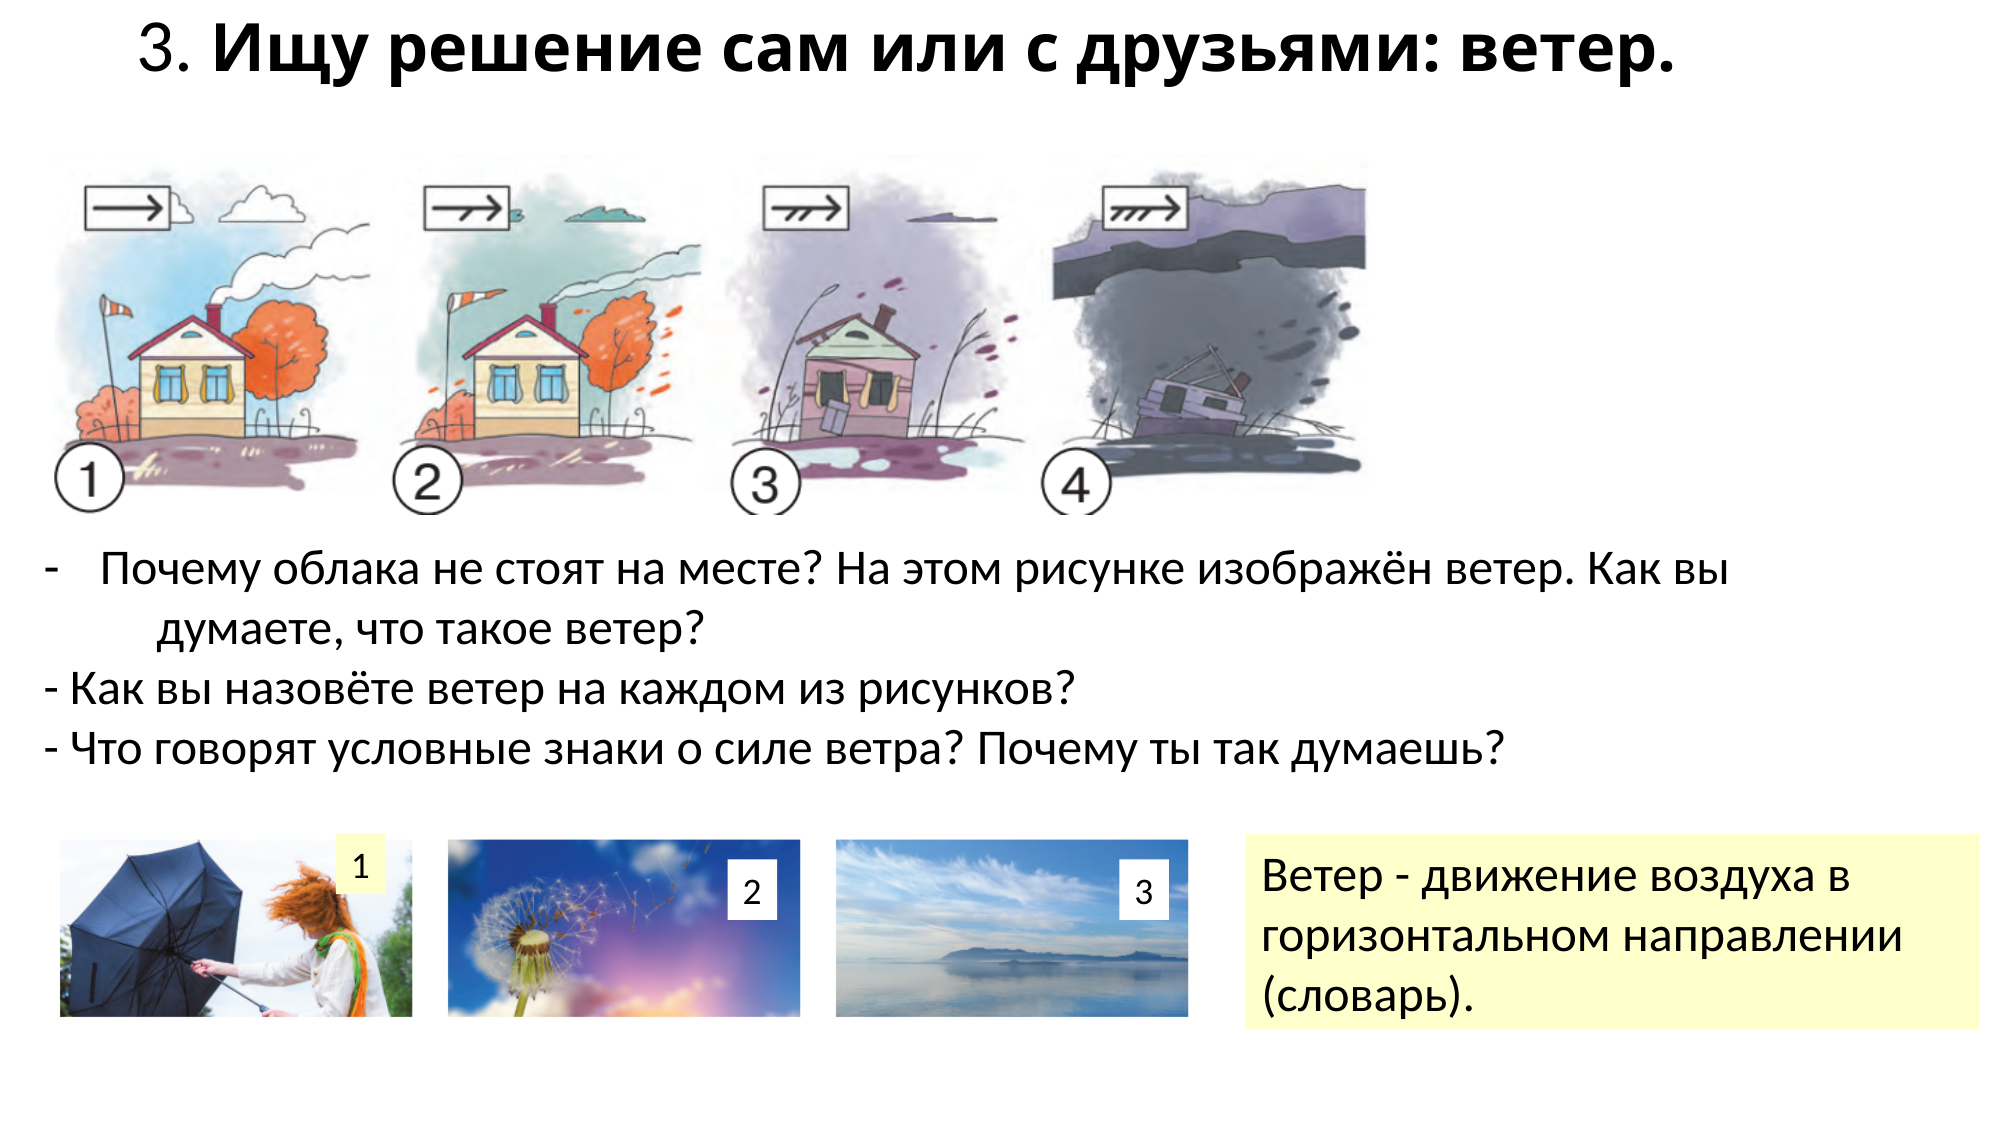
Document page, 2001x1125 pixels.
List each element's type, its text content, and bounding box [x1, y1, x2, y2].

picture [53, 799, 1199, 1041]
picture [53, 135, 1399, 515]
text_box 1 [335, 833, 386, 895]
text_box 3. Ищу решение сам или с друзьями: ветер. [121, 9, 1847, 96]
text_box 2 [727, 859, 778, 920]
text_box Ветер - движение воздуха в горизонтальном направлении (словарь). [1246, 834, 1979, 1029]
text_box Почему облака не стоят на месте? На этом рисунке изображён ветер. Как вы думаете, что такое ветер? - Как вы назовёте ветер на каждом из рисунков? - Что говорят условные знаки о силе ветра? Почему ты так думаешь? [29, 527, 1846, 782]
text_box 3 [1119, 859, 1169, 920]
